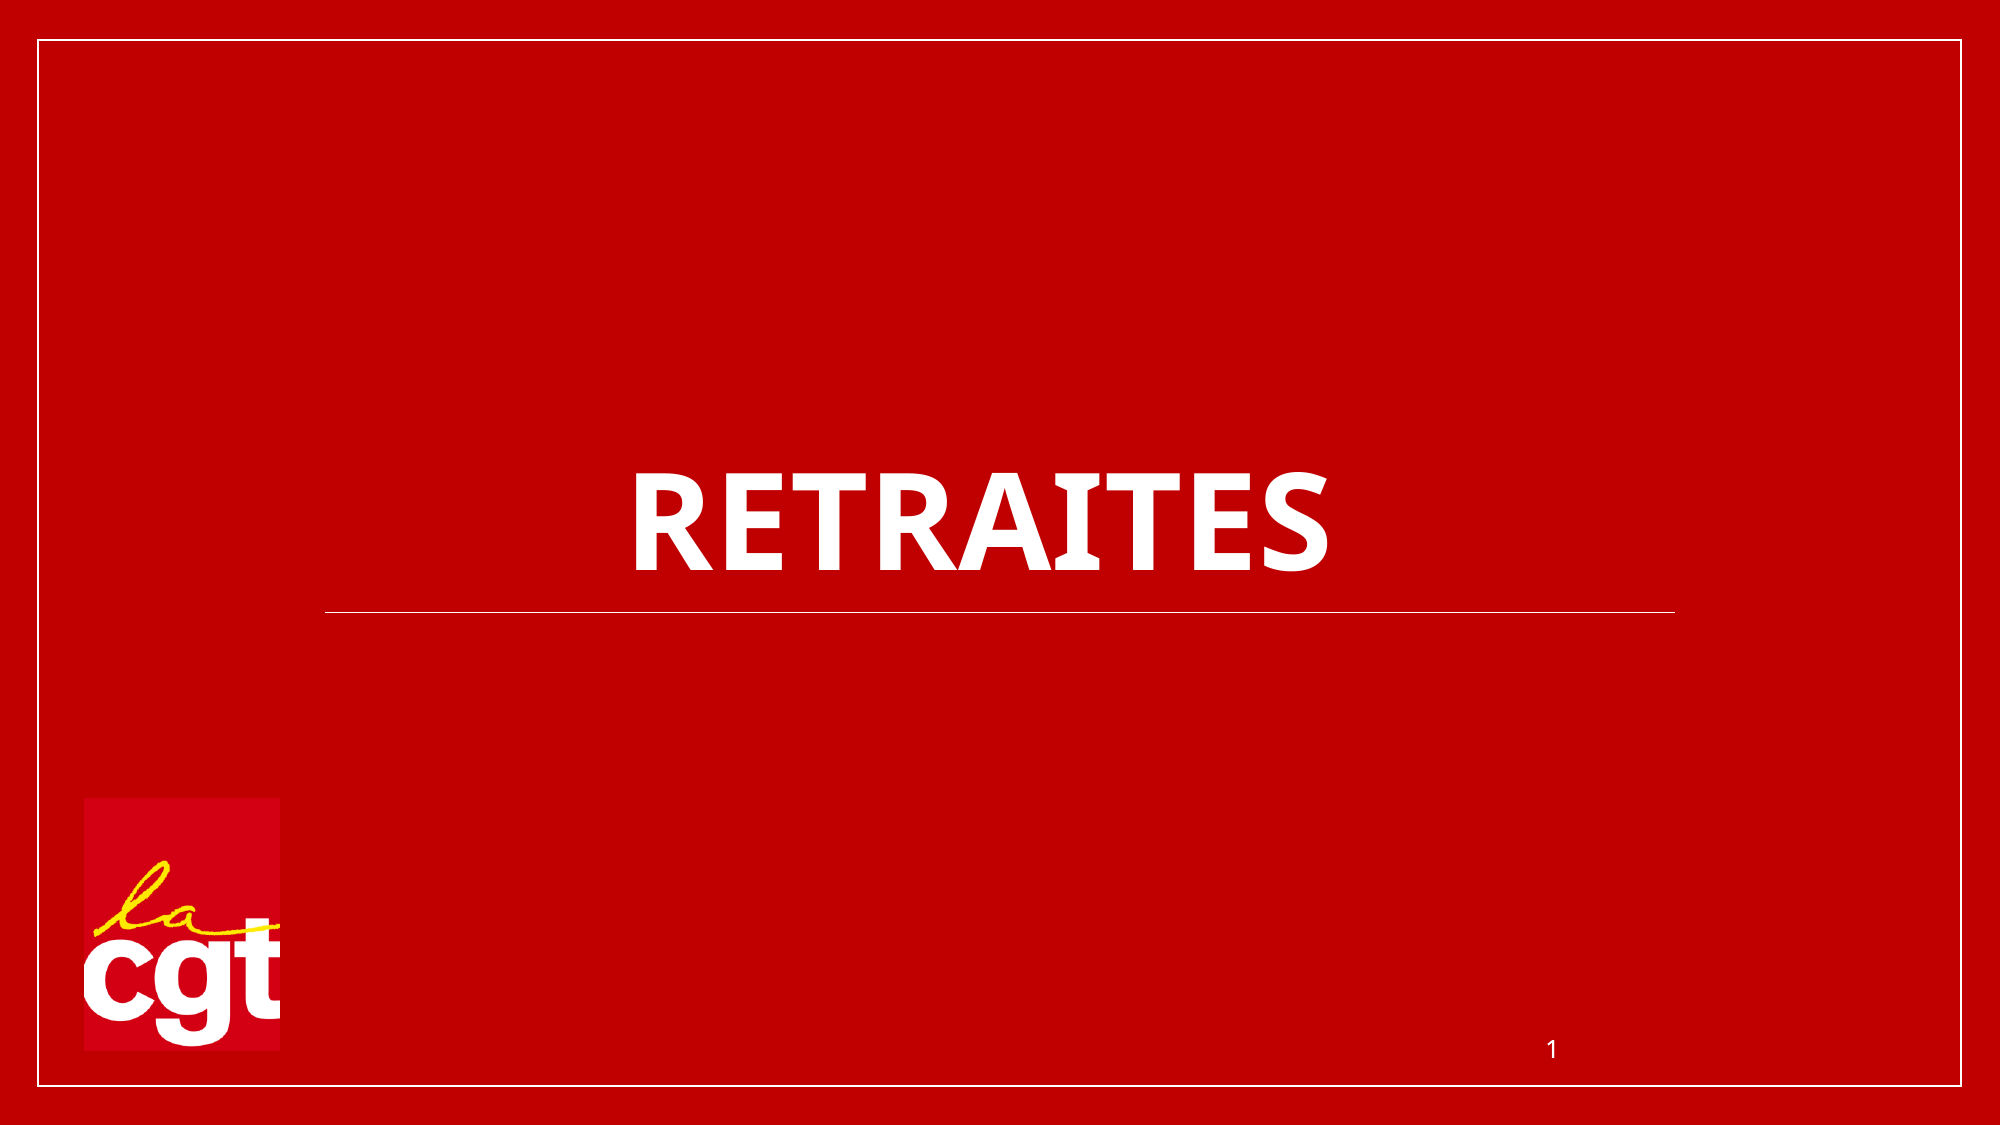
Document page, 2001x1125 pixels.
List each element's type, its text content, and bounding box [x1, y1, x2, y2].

picture [84, 798, 280, 1051]
text_box [1530, 1020, 1811, 1081]
title Retraites [84, 44, 1874, 606]
